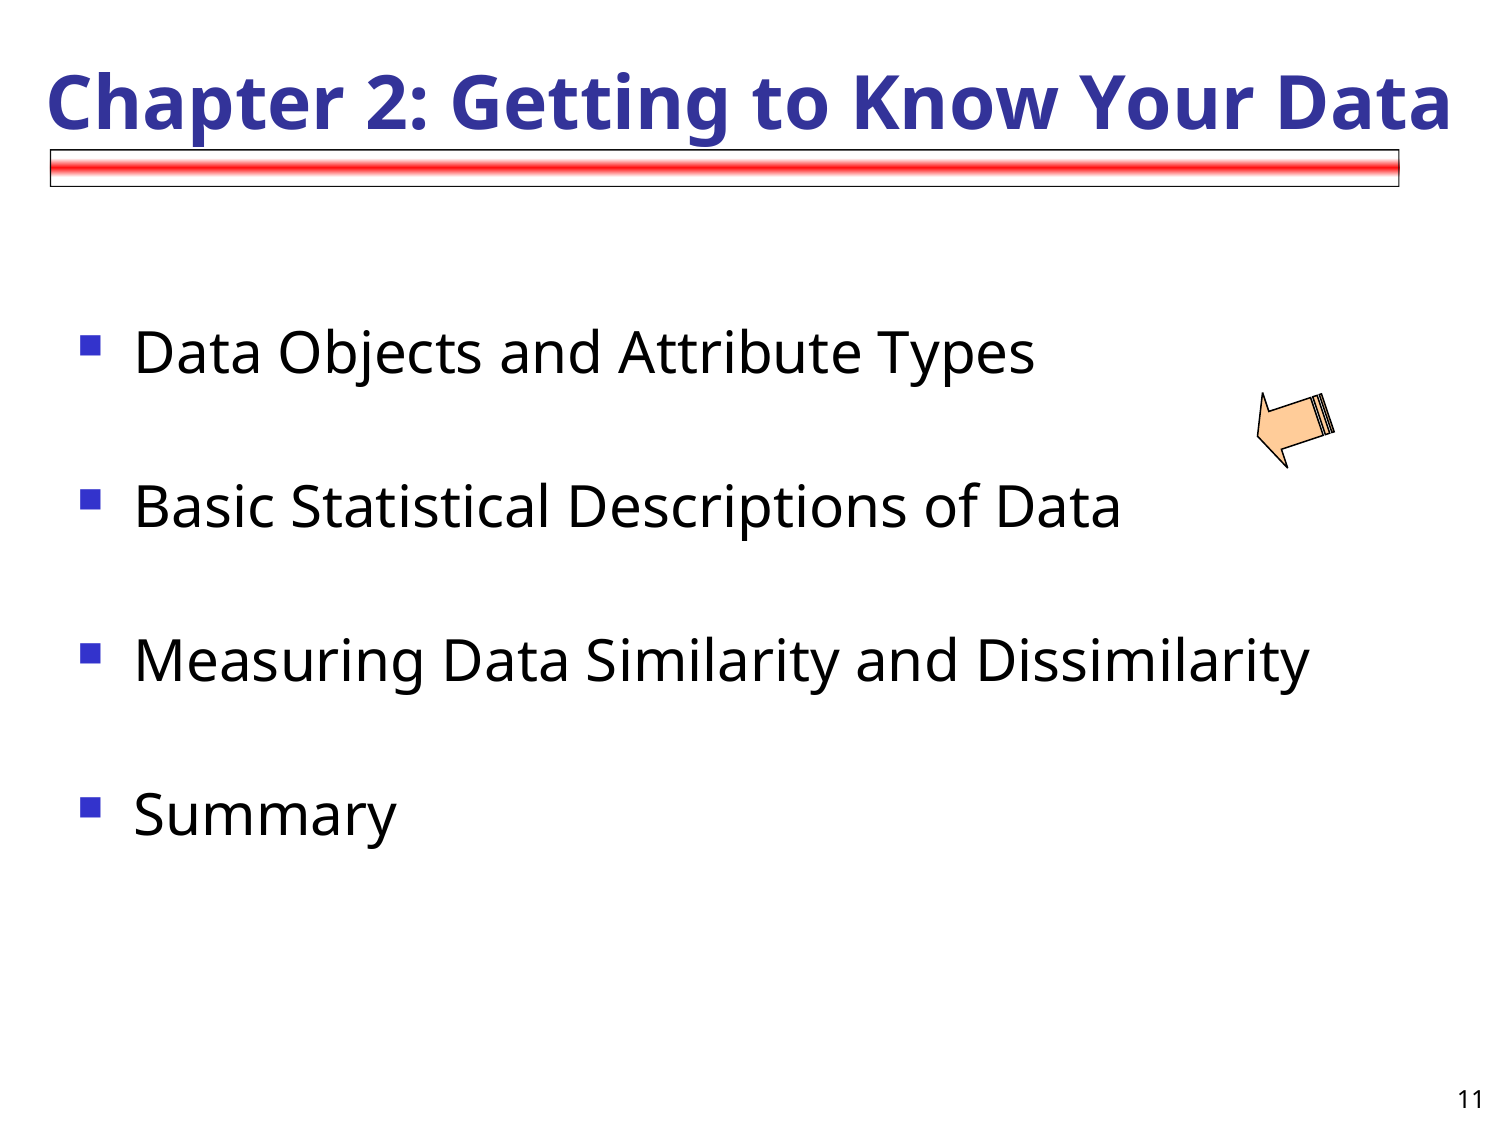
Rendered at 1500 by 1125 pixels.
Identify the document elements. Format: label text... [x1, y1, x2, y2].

text_box [1257, 392, 1335, 469]
text_box <number> [1187, 1062, 1500, 1125]
list Data Objects and Attribute Types Basic Statistical Descriptions of Data Measuring Data Similarity and Dissimilarity Summary [62, 237, 1438, 1026]
title Chapter 2: Getting to Know Your Data [24, 2, 1476, 198]
